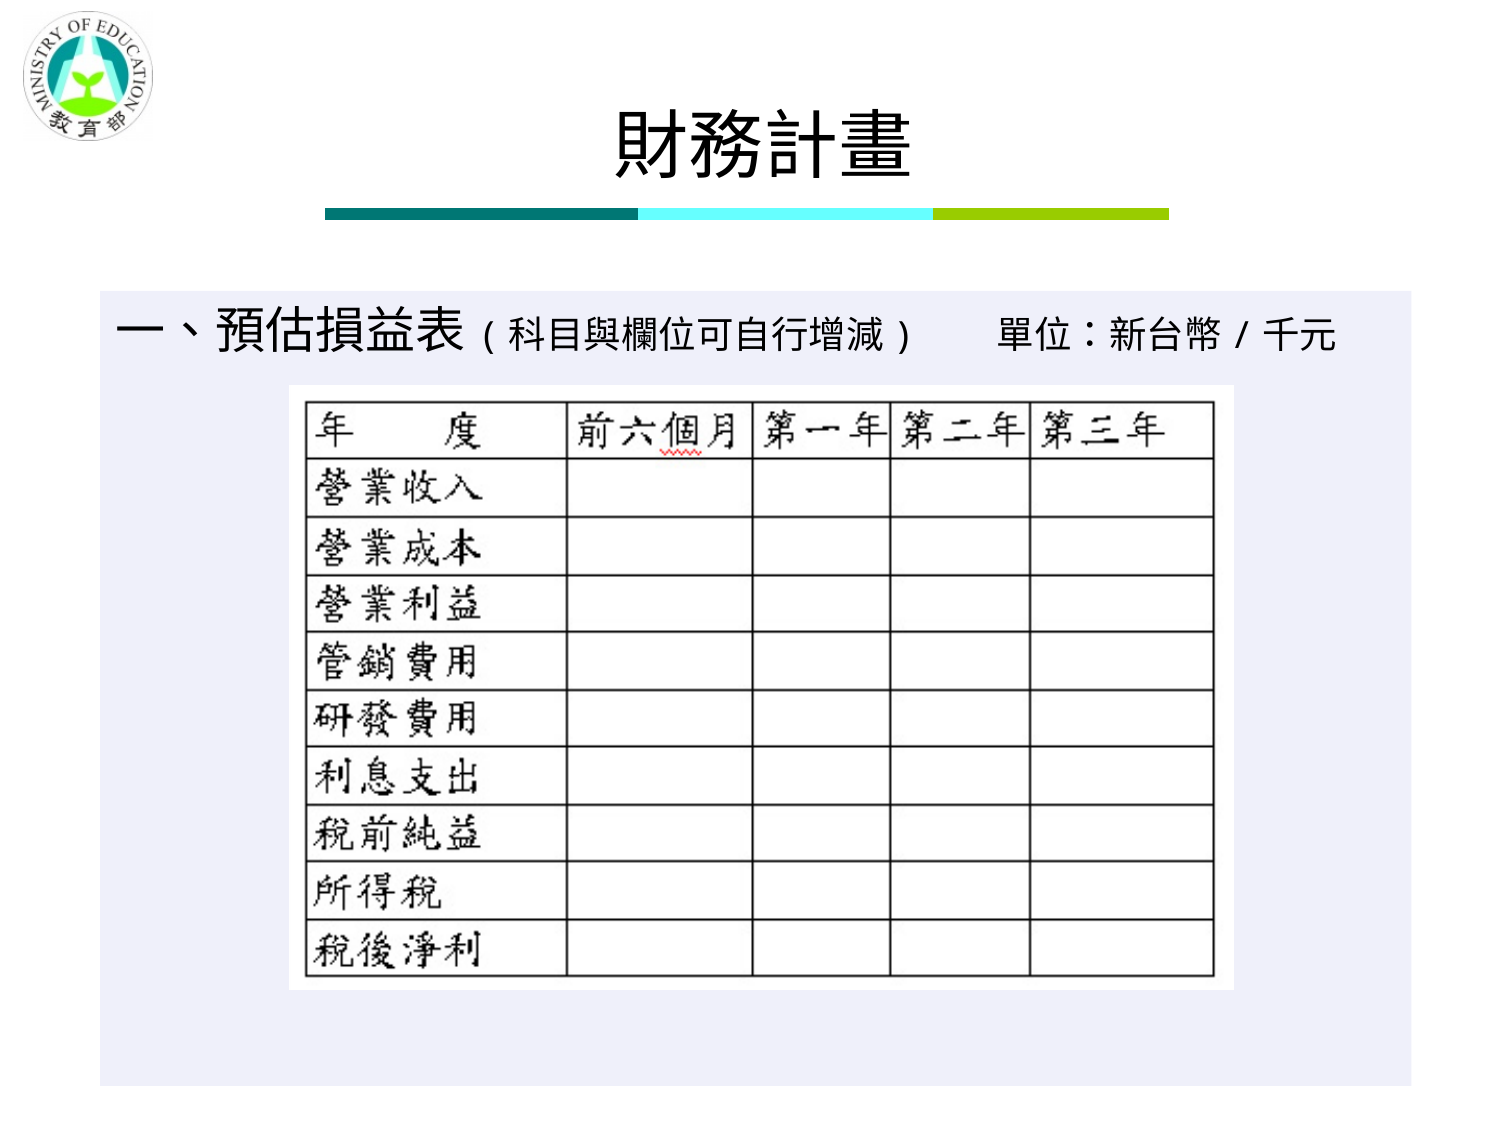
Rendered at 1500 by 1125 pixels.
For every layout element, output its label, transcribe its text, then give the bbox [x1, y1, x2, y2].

picture [289, 385, 1234, 990]
text_box 一、預估損益表(科目與欄位可自行增減) 單位：新台幣/千元 [100, 291, 1411, 1086]
text_box 財務計畫 [598, 90, 937, 195]
